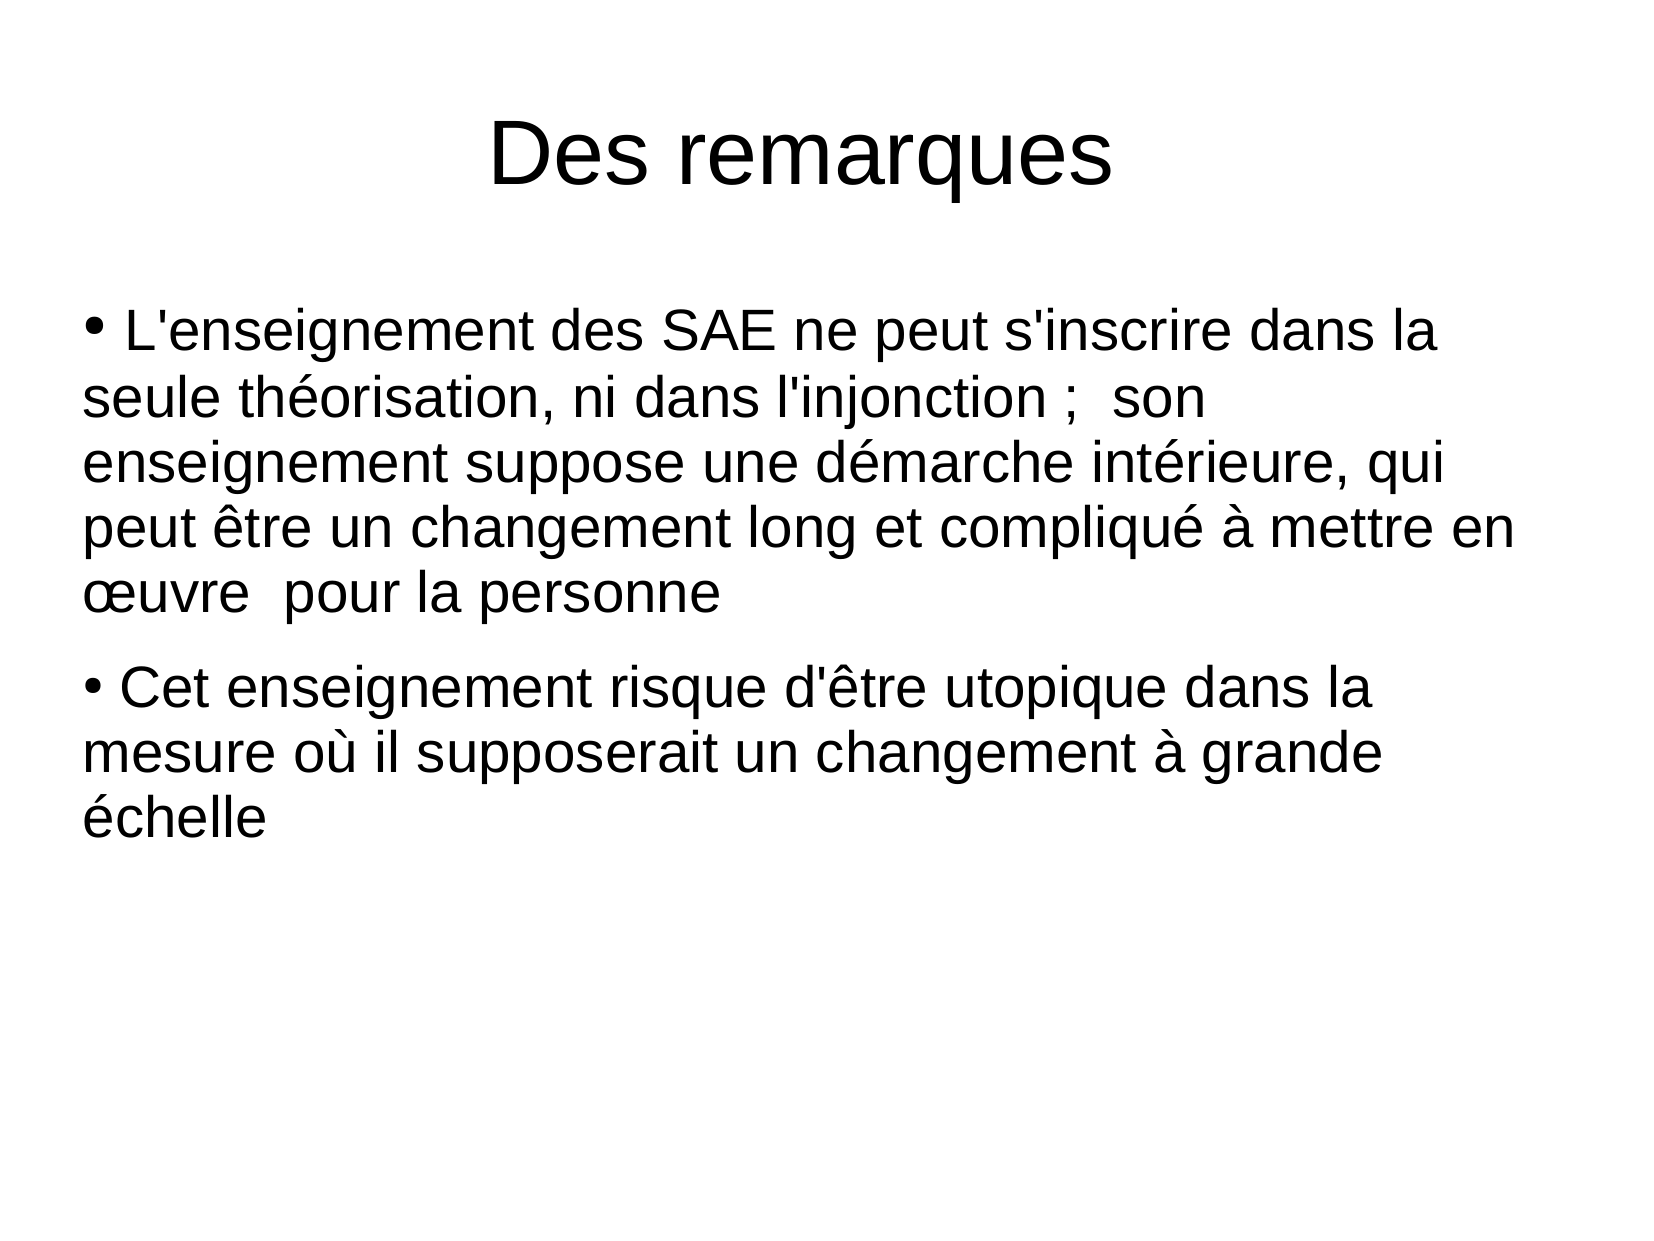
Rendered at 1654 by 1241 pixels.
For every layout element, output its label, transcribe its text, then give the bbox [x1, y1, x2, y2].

list L'enseignement des SAE ne peut s'inscrire dans la seule théorisation, ni dans l'injonction ; son enseignement suppose une démarche intérieure, qui peut être un changement long et compliqué à mettre en œuvre pour la personne Cet enseignement risque d'être utopique dans la mesure où il supposerait un changement à grande échelle [82, 290, 1538, 1010]
title Des remarques [82, 49, 1571, 257]
